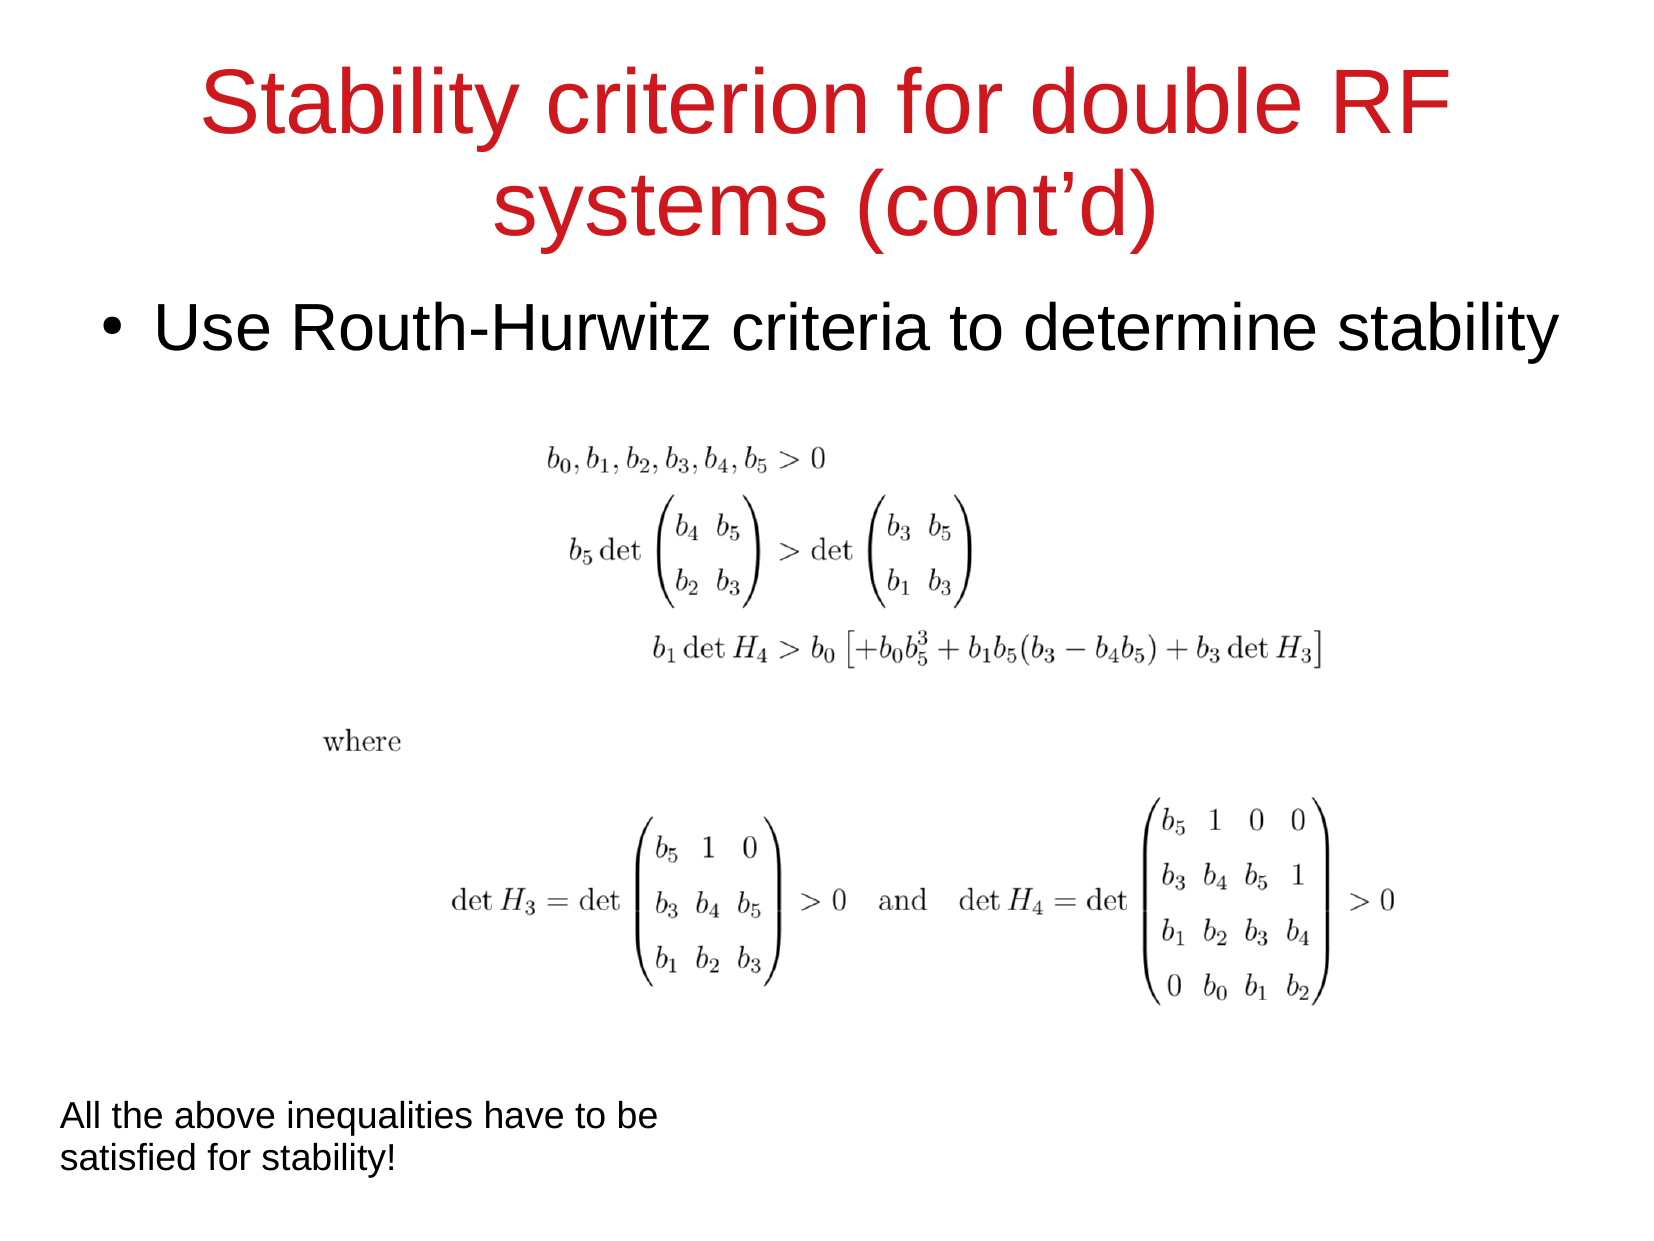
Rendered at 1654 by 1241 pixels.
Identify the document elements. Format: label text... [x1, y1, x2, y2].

list Use Routh-Hurwitz criteria to determine stability [82, 290, 1571, 1010]
title Stability criterion for double RF systems (cont’d) [82, 49, 1571, 257]
text_box All the above inequalities have to be satisfied for stability! [45, 1087, 777, 1187]
picture [307, 399, 1419, 1054]
